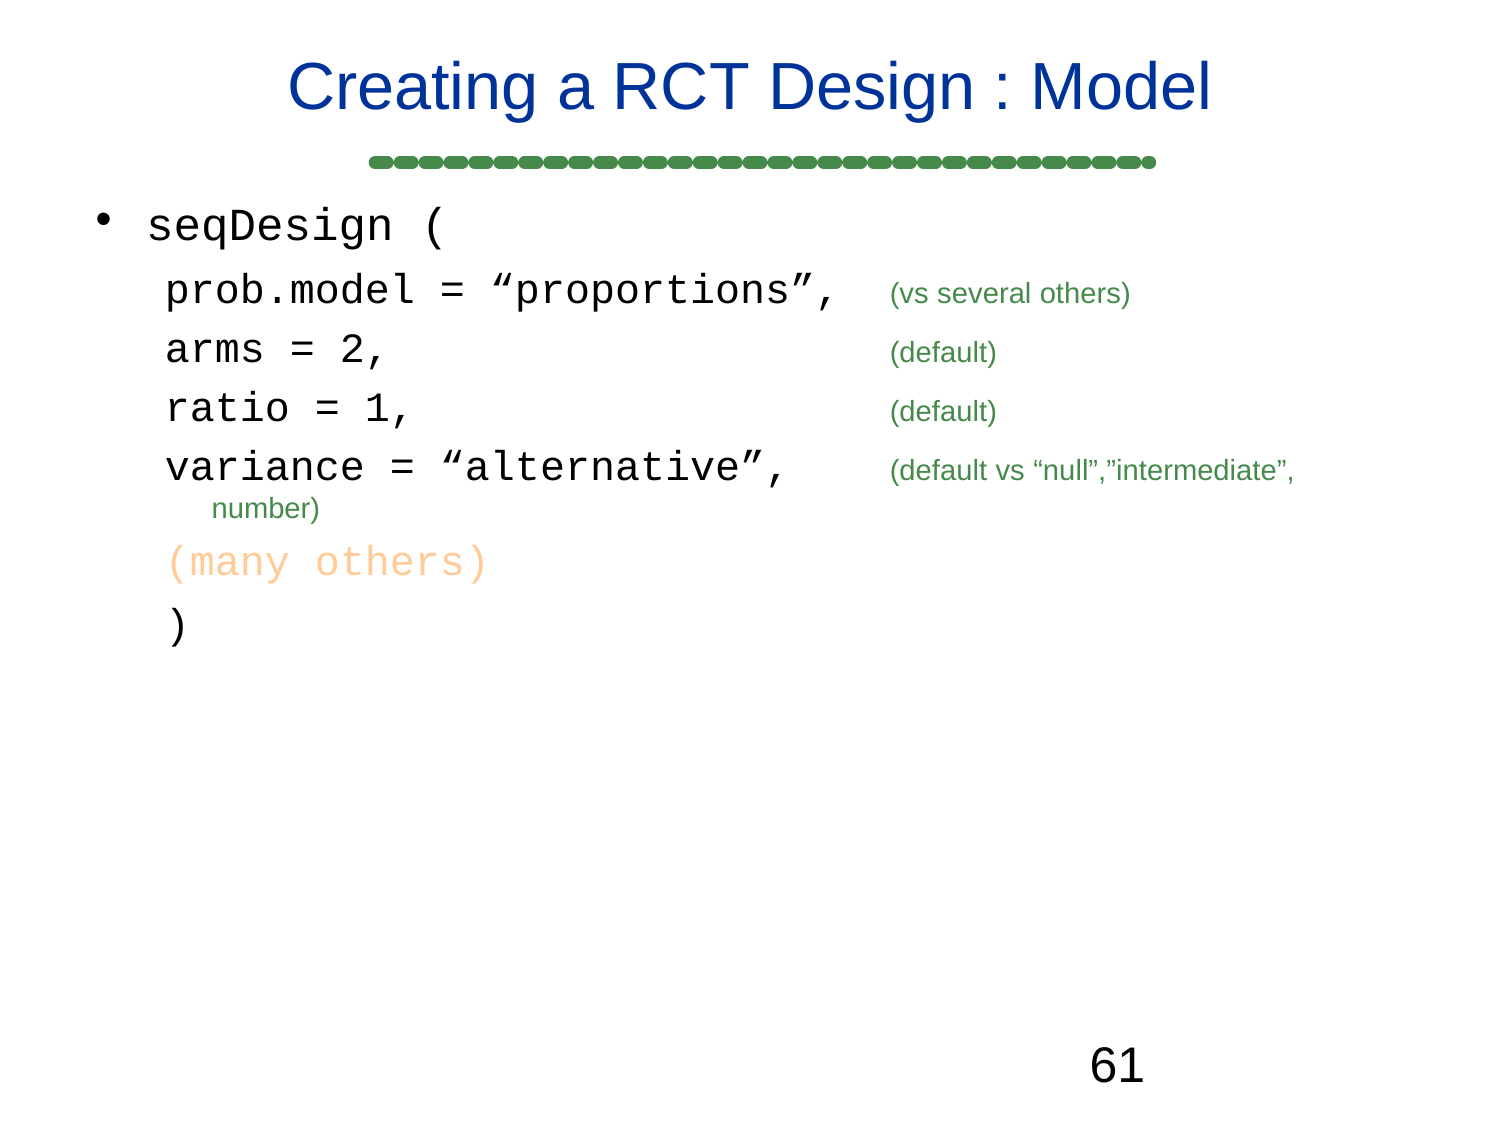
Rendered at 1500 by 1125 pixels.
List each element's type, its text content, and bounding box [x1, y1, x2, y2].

list seqDesign ( prob.model = “proportions”, (vs several others) arms = 2, (default) ratio = 1, (default) variance = “alternative”, (default vs “null”,”intermediate”, number) (many others) ) [75, 187, 1426, 1050]
title Creating a RCT Design : Model [37, 24, 1463, 141]
